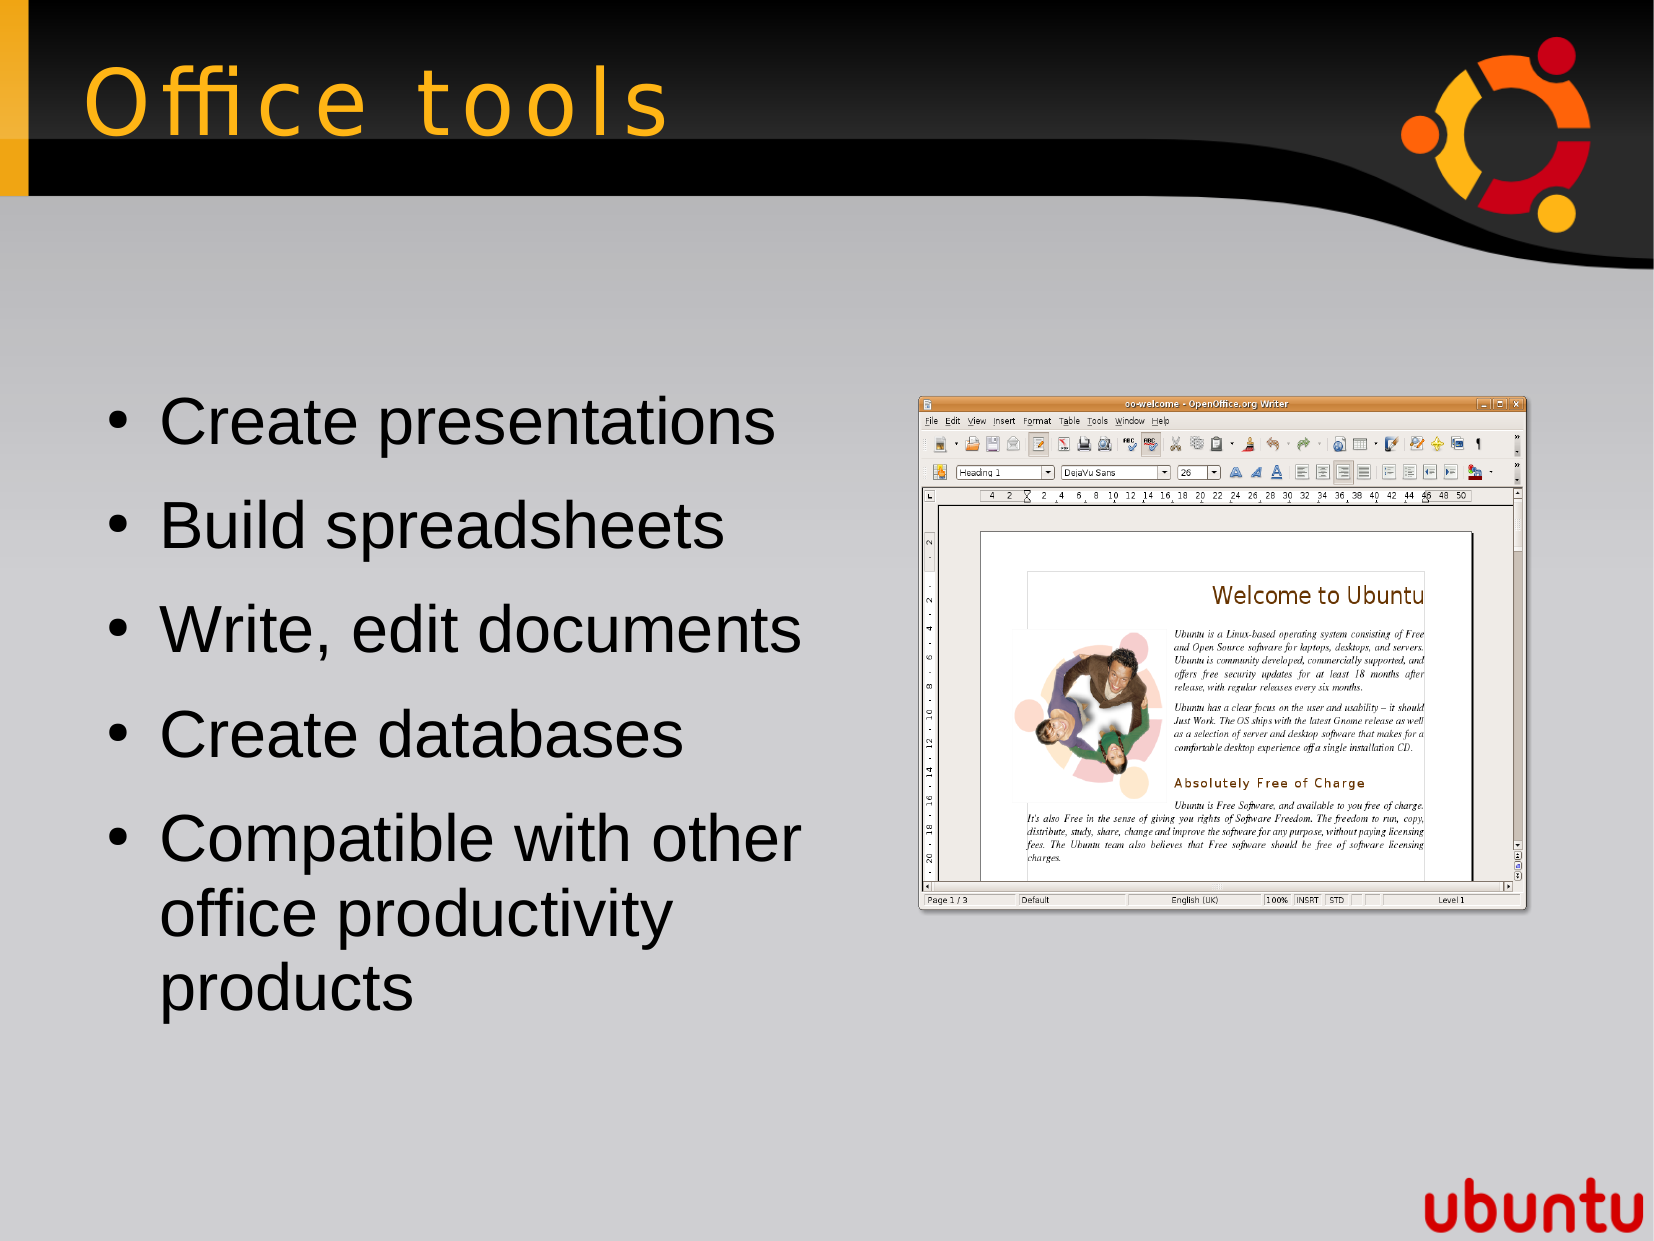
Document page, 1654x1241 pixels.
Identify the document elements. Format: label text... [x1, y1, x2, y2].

picture [0, 0, 1654, 1241]
title Office tools [82, 0, 1654, 208]
list Create presentations Build spreadsheets Write, edit documents Create databases Compatible with other office productivity products [88, 383, 827, 1143]
